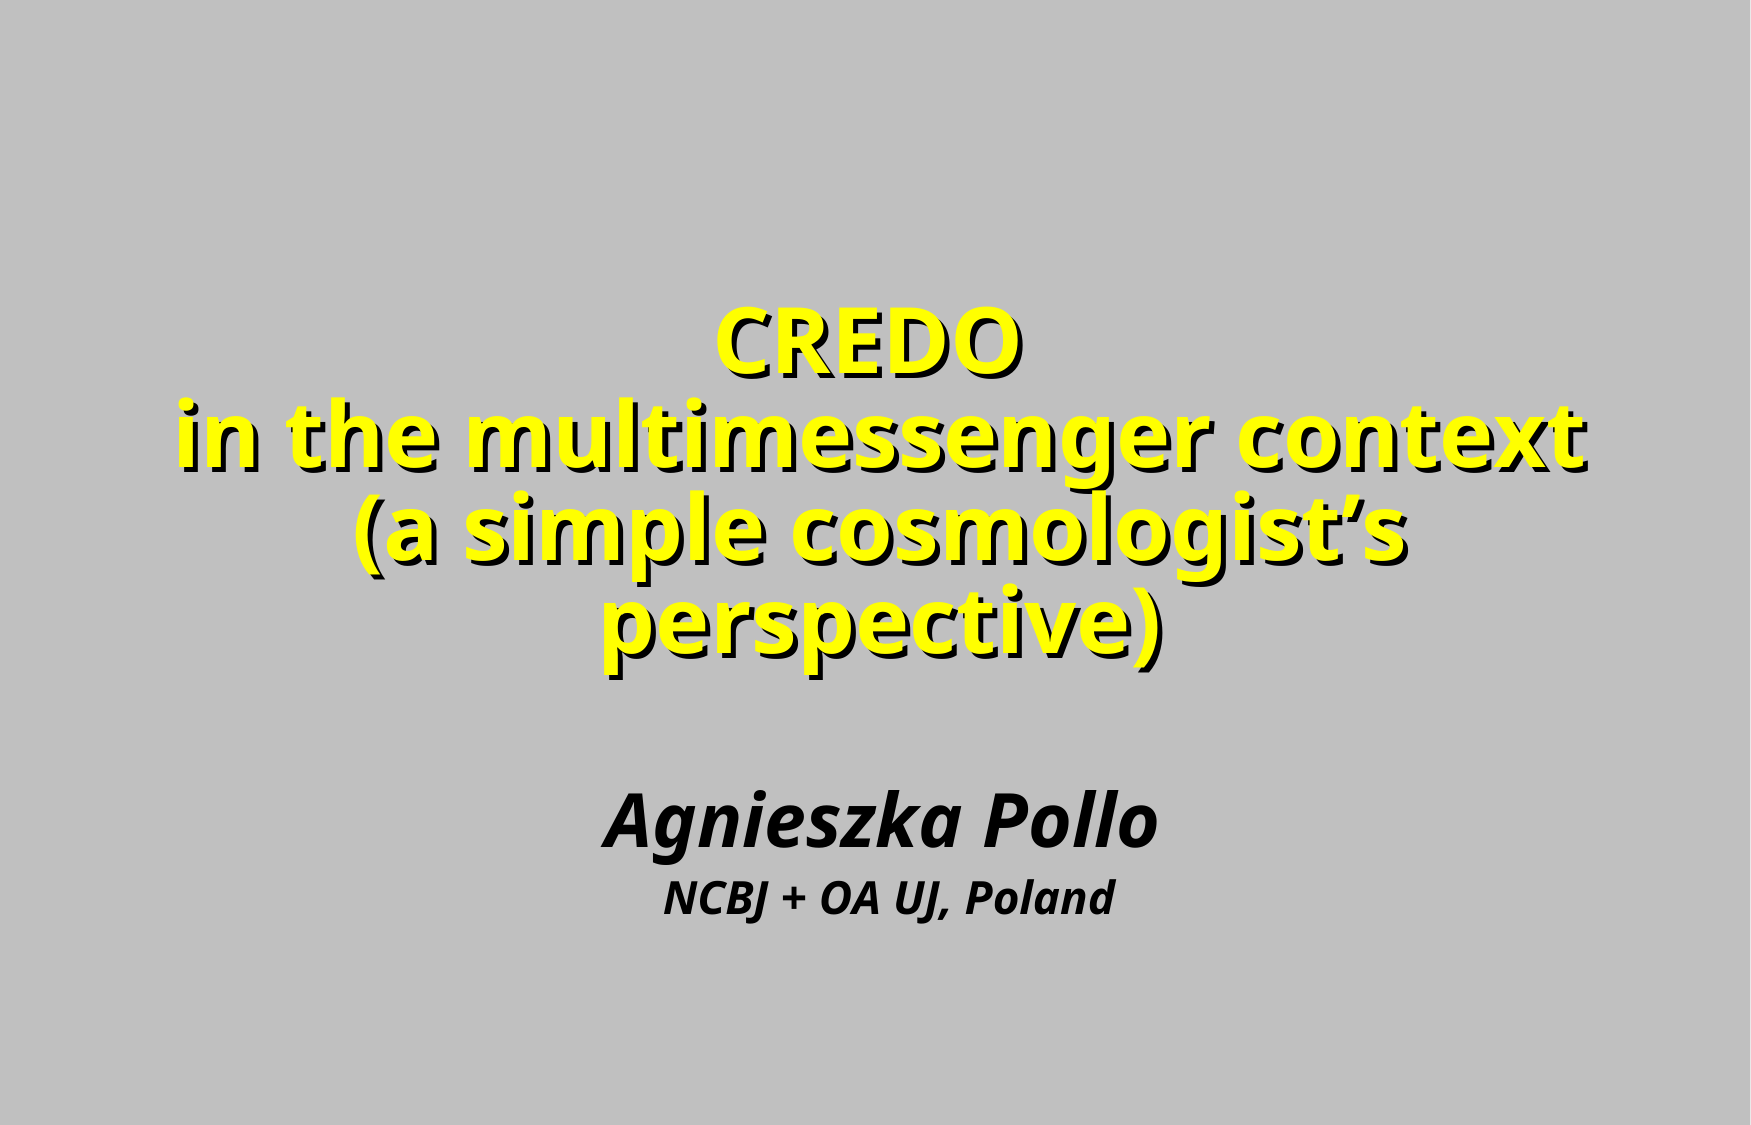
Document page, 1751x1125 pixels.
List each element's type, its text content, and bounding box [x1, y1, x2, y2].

title CREDO in the multimessenger context (a simple cosmologist’s perspective) [147, 280, 1613, 627]
subtitle Agnieszka Pollo NCBJ + OA UJ, Poland [15, 627, 1751, 1120]
